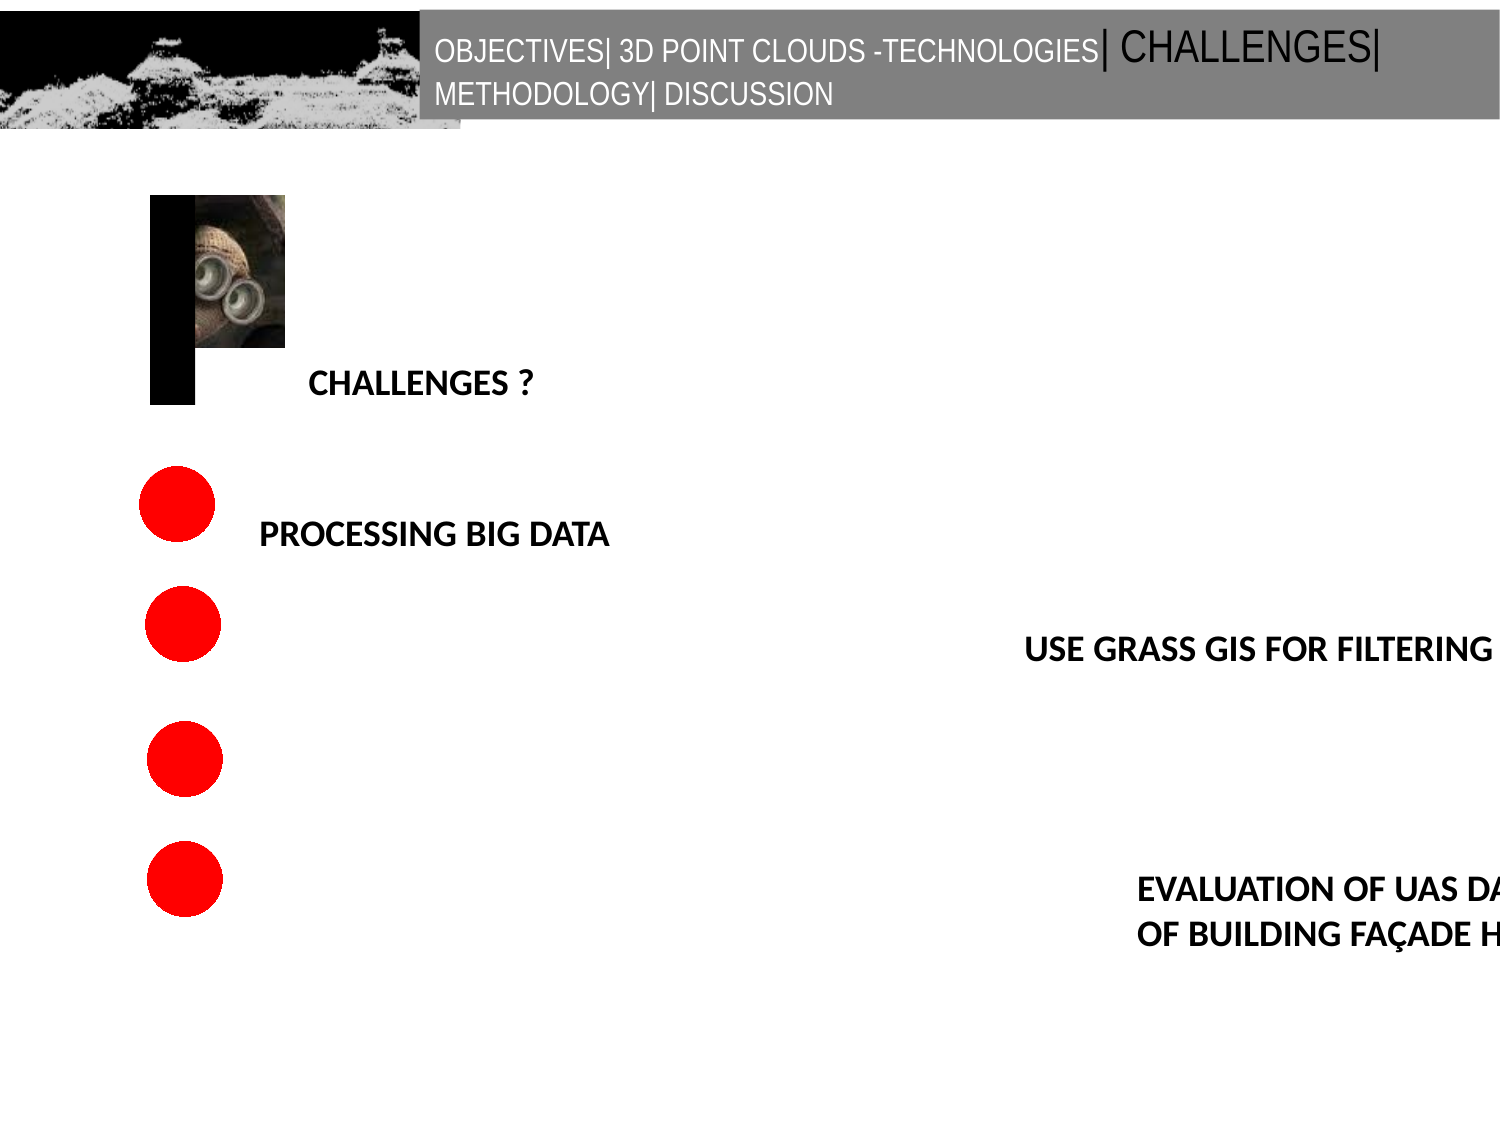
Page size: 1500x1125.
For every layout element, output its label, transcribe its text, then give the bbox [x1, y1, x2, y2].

picture [0, 11, 461, 129]
text_box OBJECTIVES| 3D POINT CLOUDS -TECHNOLOGIES| CHALLENGES| METHODOLOGY| DISCUSSION [419, 9, 1500, 120]
text_box [147, 721, 223, 797]
text_box [139, 466, 215, 542]
text_box [150, 195, 196, 405]
text_box CHALLENGES ? [293, 350, 550, 411]
picture [196, 195, 286, 348]
text_box PROCESSING BIG DATA [244, 501, 634, 562]
text_box EVALUATION OF UAS DATA IN ESTIMATION OF BUILDING FAÇADE HEIGHT [1113, 856, 1500, 962]
text_box [147, 841, 223, 917]
text_box USE GRASS GIS FOR FILTERING HIGHER DENSITY OF POINTS [1009, 616, 1500, 677]
text_box [145, 586, 221, 662]
